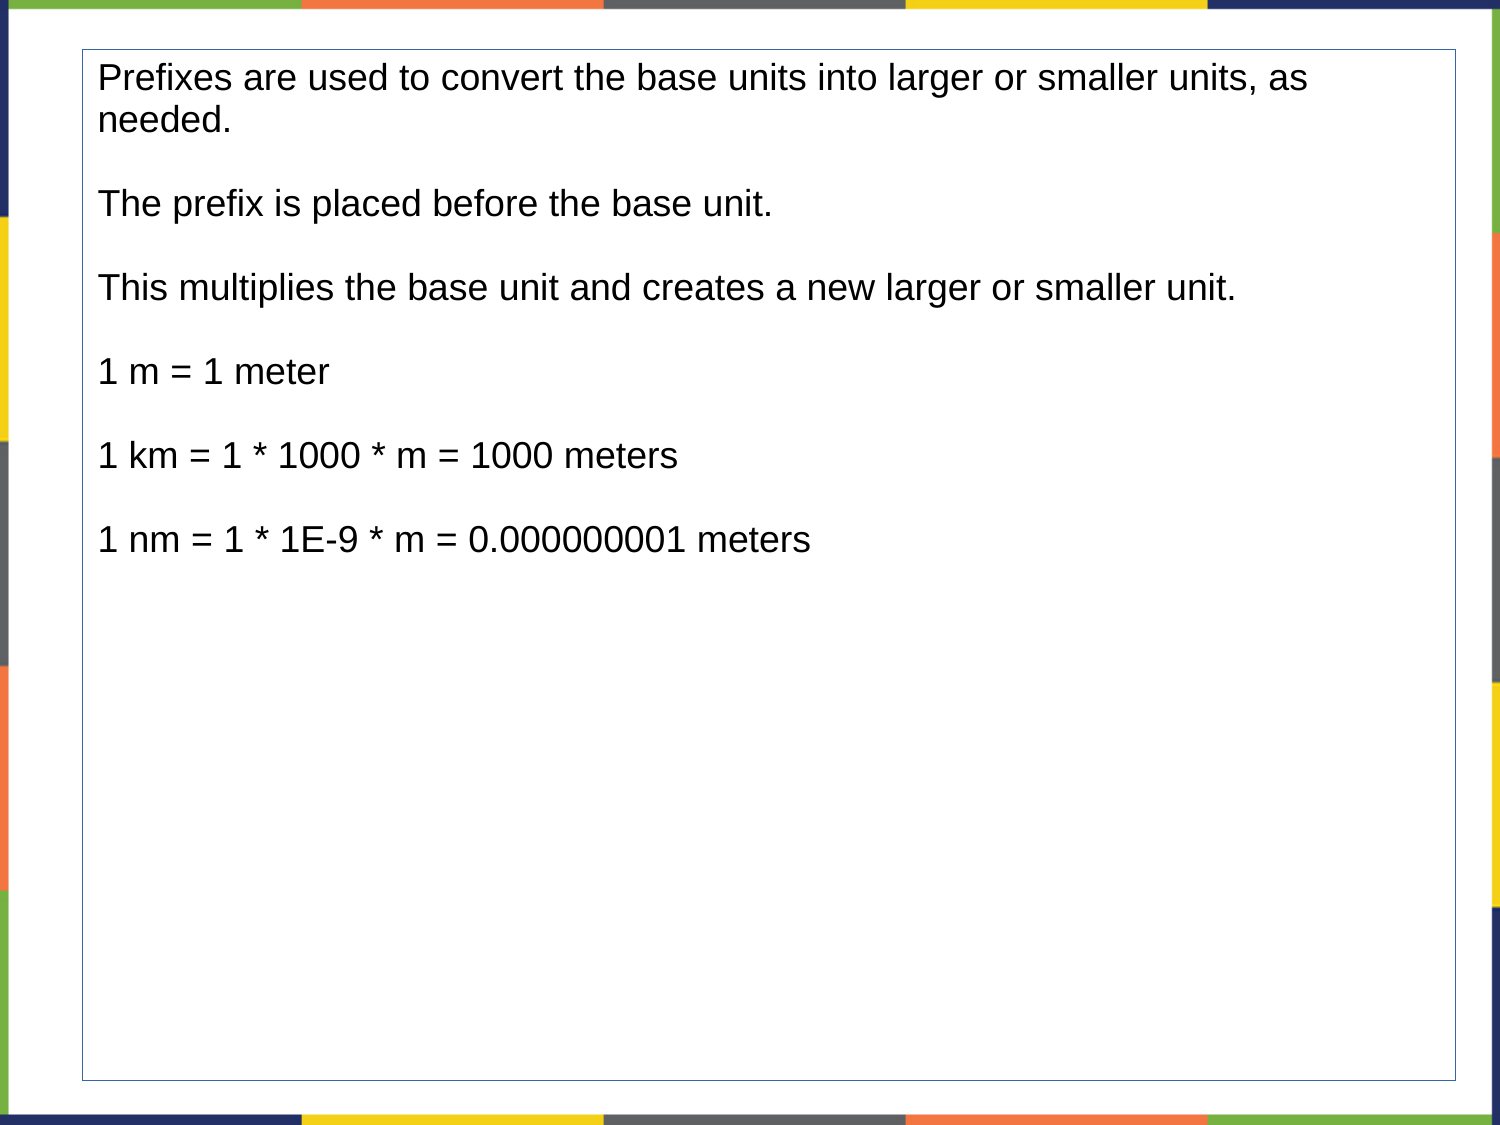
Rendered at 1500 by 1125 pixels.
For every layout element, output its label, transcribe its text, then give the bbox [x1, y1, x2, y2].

picture [0, 0, 1500, 1125]
text_box Prefixes are used to convert the base units into larger or smaller units, as needed. The prefix is placed before the base unit. This multiplies the base unit and creates a new larger or smaller unit. 1 m = 1 meter 1 km = 1 * 1000 * m = 1000 meters 1 nm = 1 * 1E-9 * m = 0.000000001 meters [82, 49, 1456, 1081]
